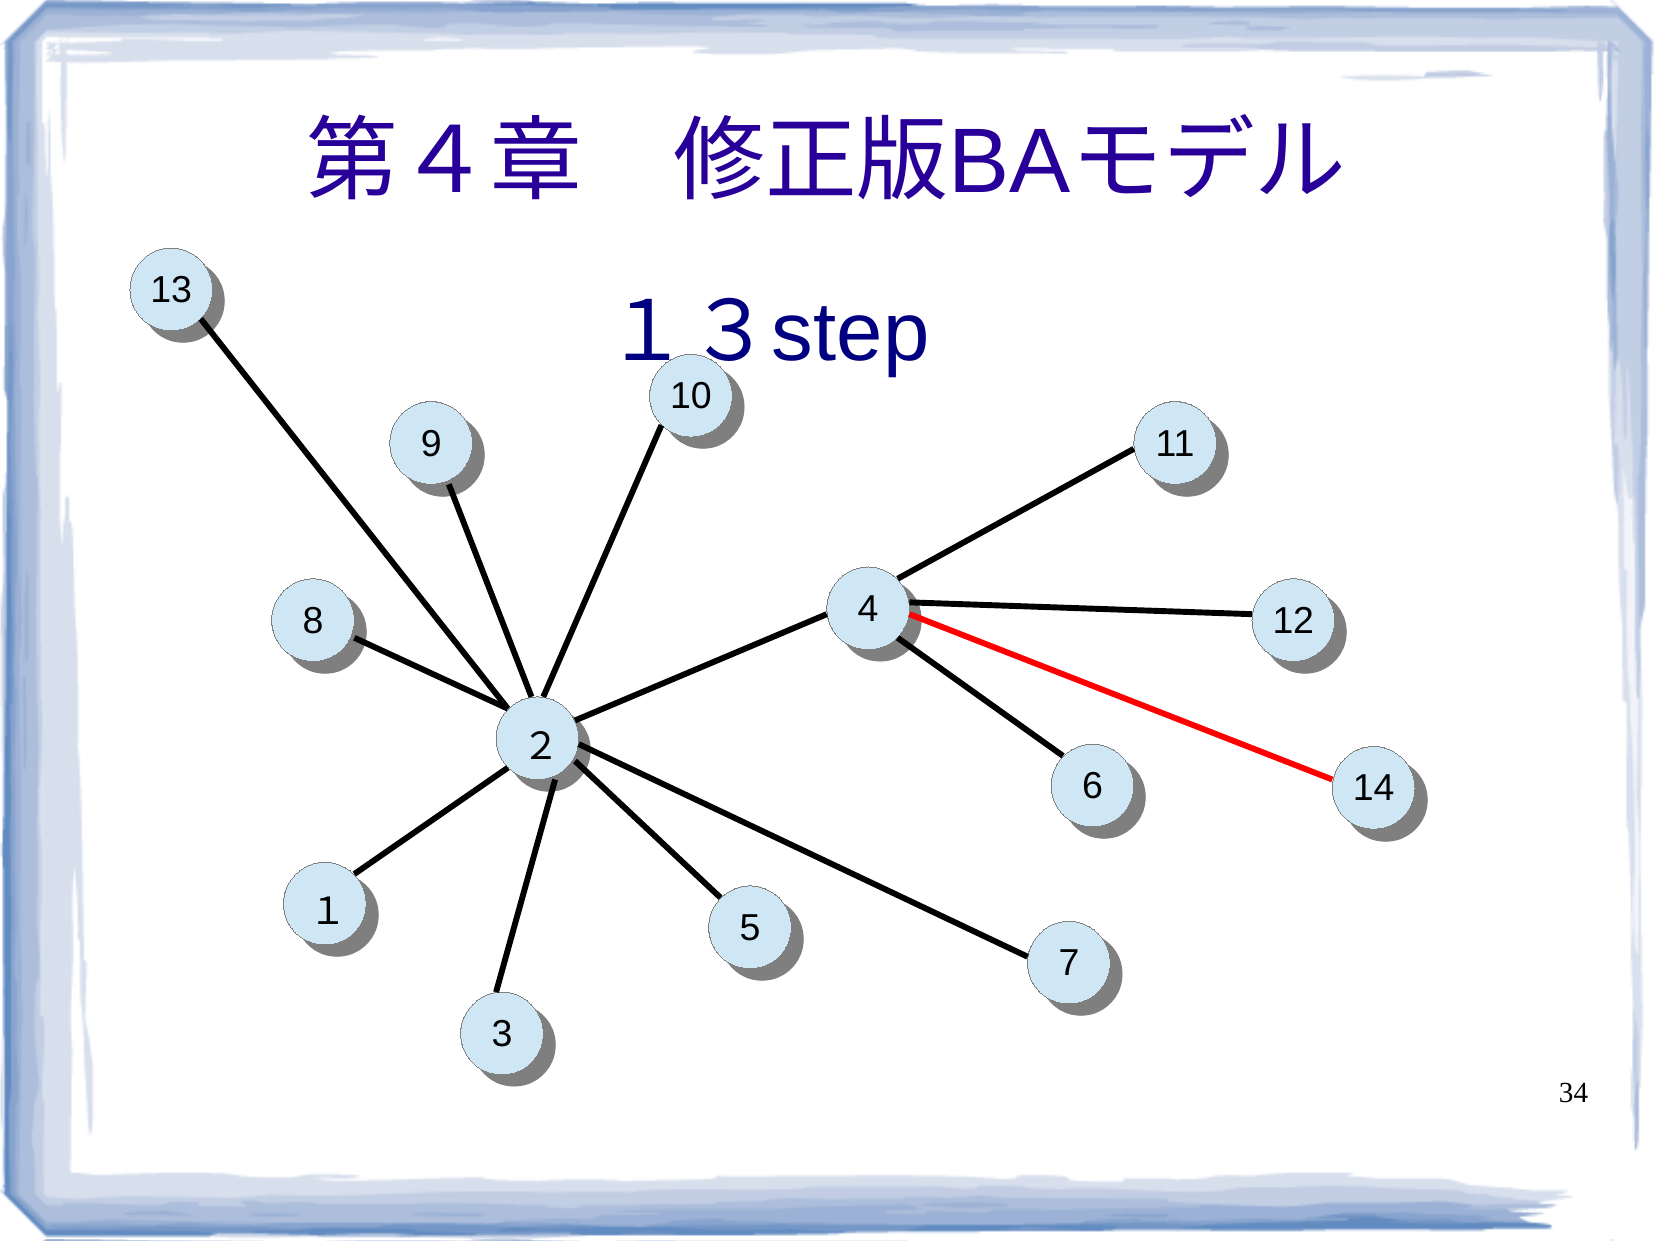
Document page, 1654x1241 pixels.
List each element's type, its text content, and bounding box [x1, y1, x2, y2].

text_box [283, 862, 359, 945]
text_box ２ [507, 708, 576, 761]
text_box 5 [708, 885, 792, 969]
text_box [496, 712, 572, 780]
text_box 7 [1027, 921, 1111, 1004]
text_box [363, 887, 367, 920]
text_box １ [295, 874, 363, 927]
text_box 9 [389, 401, 473, 485]
text_box 6 [1051, 744, 1134, 827]
text_box 13 [129, 248, 213, 331]
text_box 11 [1133, 401, 1217, 485]
text_box 10 [649, 354, 733, 438]
text_box 12 [1251, 578, 1335, 662]
text_box 3 [460, 992, 544, 1075]
text_box 8 [271, 578, 355, 662]
picture [0, 0, 1654, 1241]
title 第４章 修正版BAモデル [82, 49, 1571, 257]
text_box [510, 696, 566, 708]
text_box １３step [590, 256, 968, 365]
text_box 14 [1332, 746, 1416, 830]
text_box 4 [826, 566, 910, 650]
